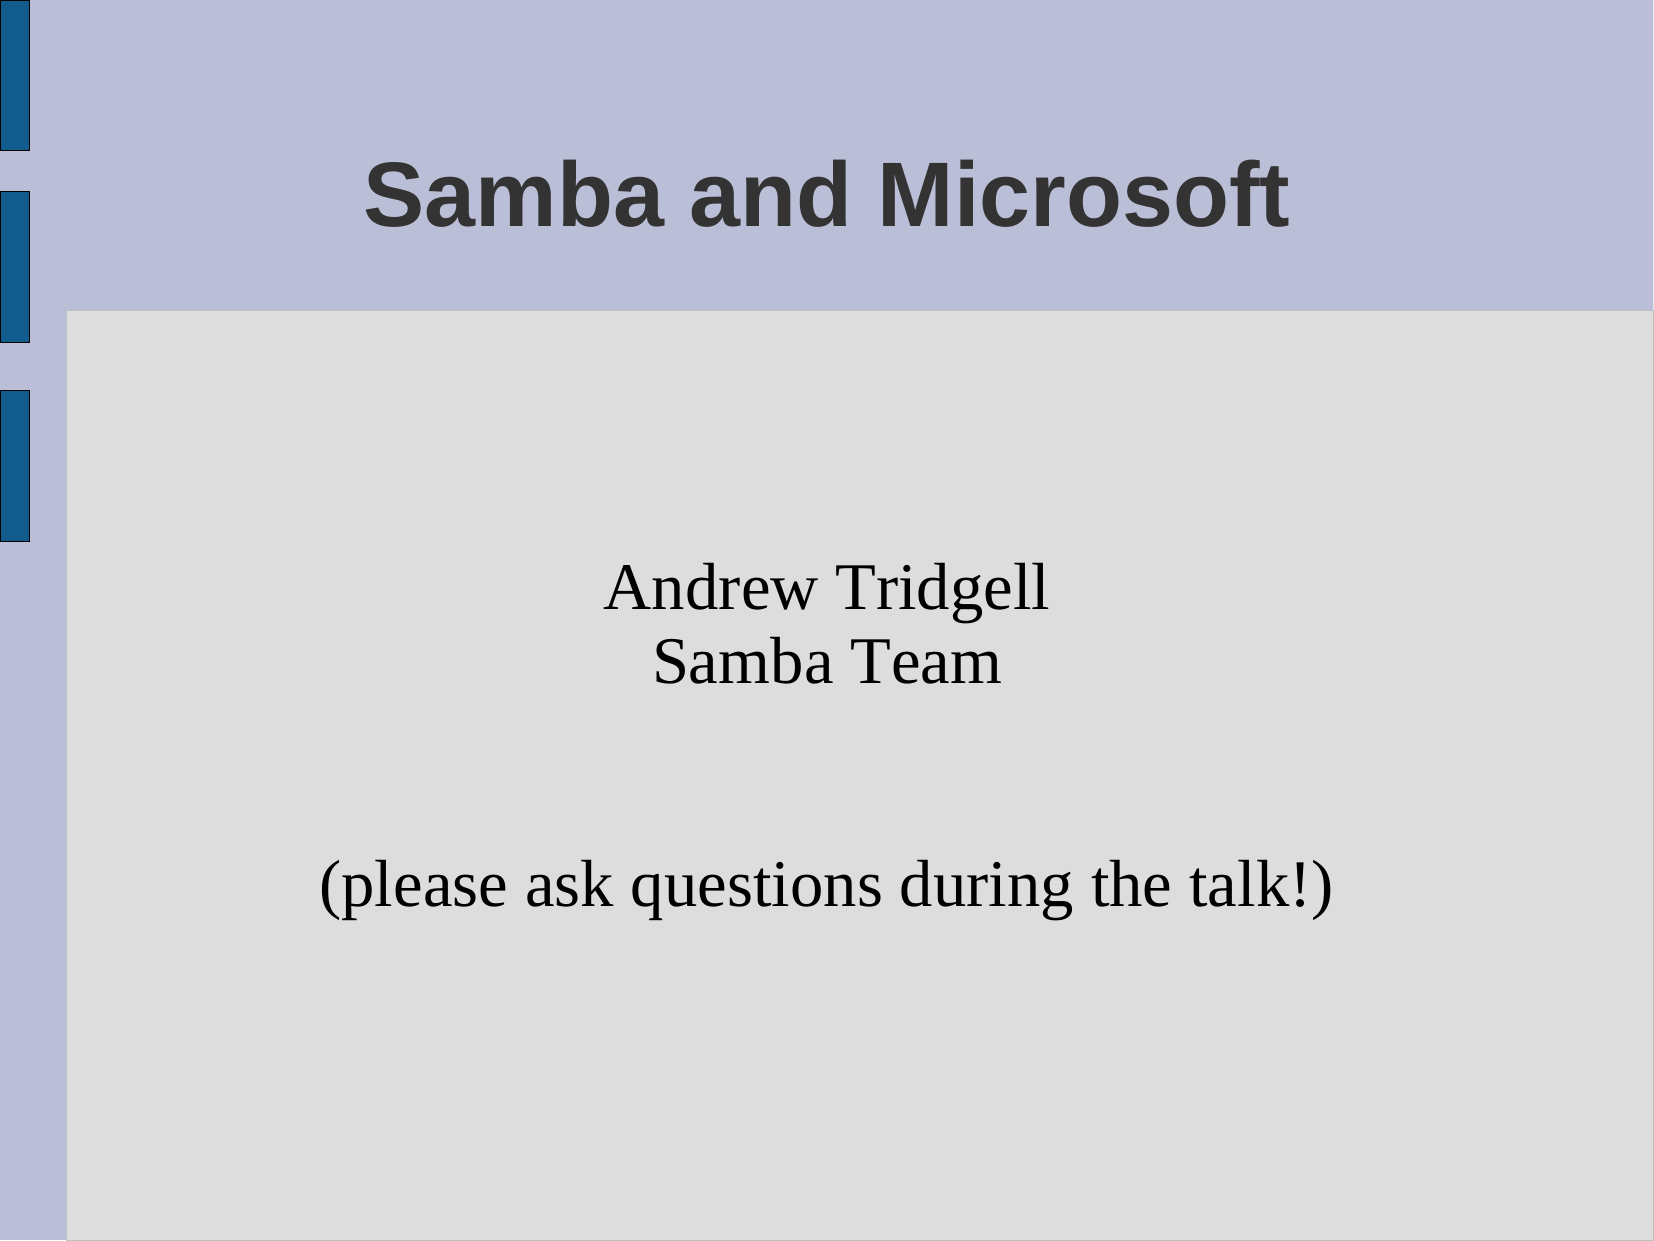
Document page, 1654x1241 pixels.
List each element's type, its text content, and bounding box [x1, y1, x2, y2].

subtitle Andrew Tridgell Samba Team (please ask questions during the talk!) [121, 352, 1534, 1119]
title Samba and Microsoft [121, 98, 1534, 291]
